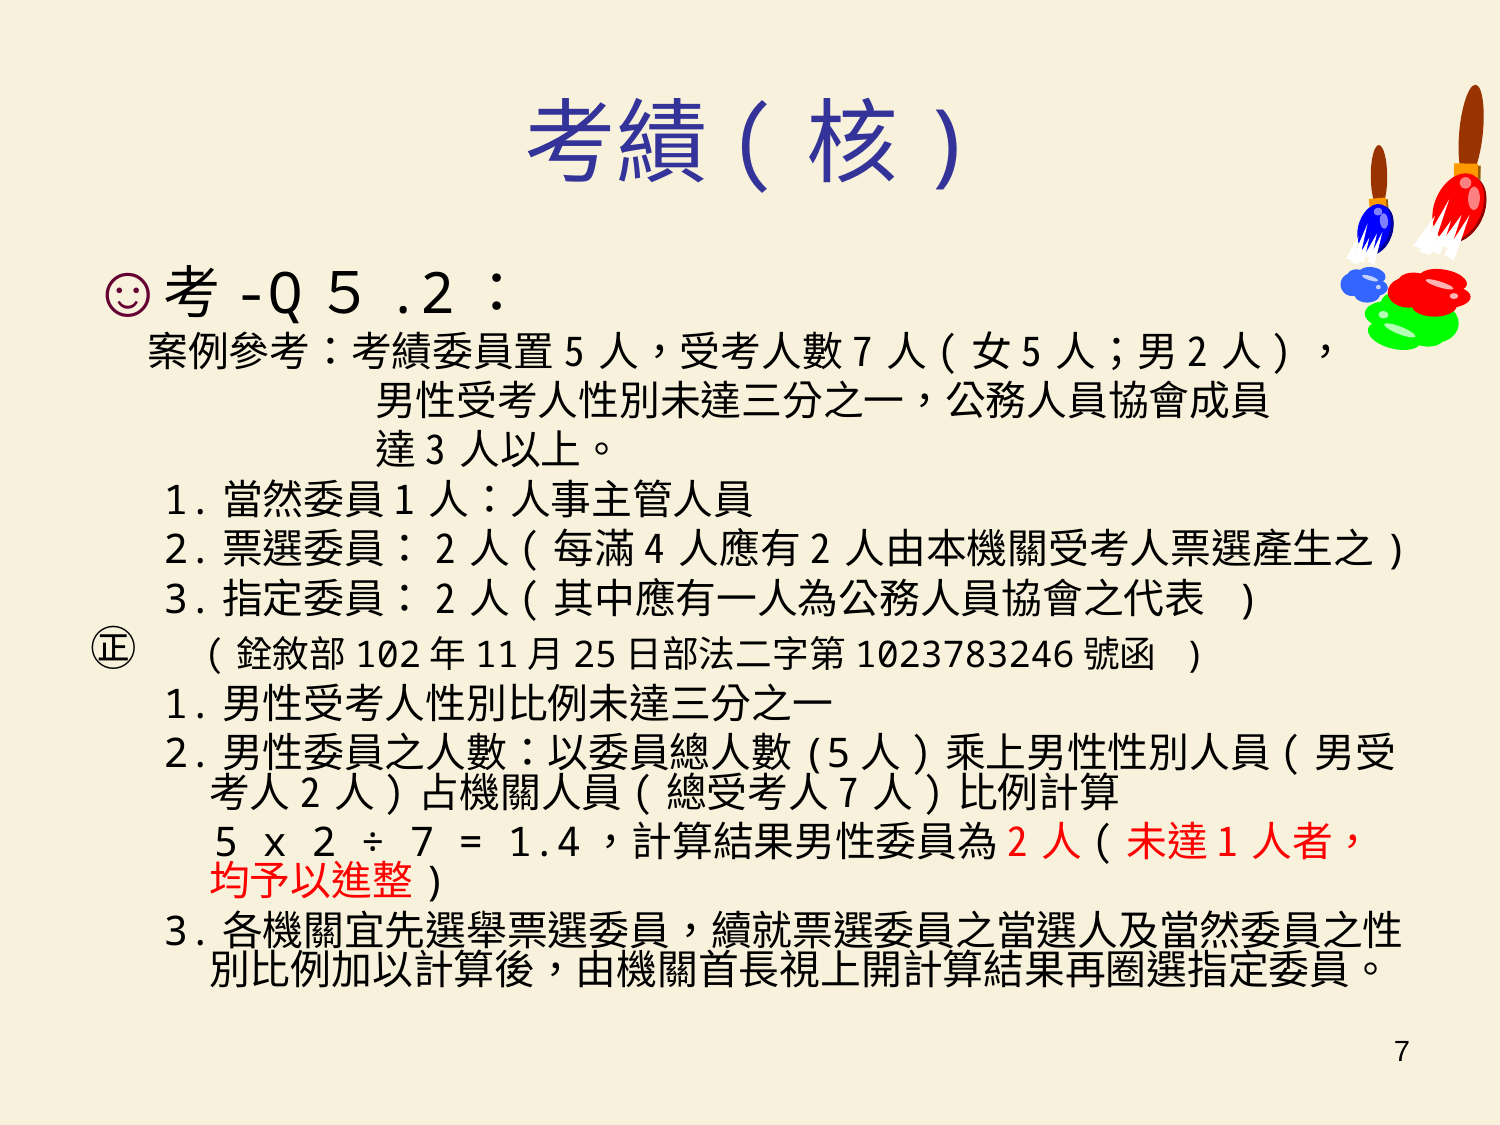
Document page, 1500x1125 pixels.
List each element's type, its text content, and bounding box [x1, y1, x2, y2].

list 考-Q５.2： 案例參考：考績委員置5人，受考人數7人(女5人；男2人)， 男性受考人性別未達三分之一，公務人員協會成員 達3人以上。 1.當然委員1人：人事主管人員 2.票選委員：2人(每滿4人應有2人由本機關受考人票選產生之) 3.指定委員：2人(其中應有一人為公務人員協會之代表 ) (銓敘部102年11月25日部法二字第1023783246號函 ) 1.男性受考人性別比例未達三分之一 2.男性委員之人數：以委員總人數(5人)乘上男性性別人員(男受考人2人)占機關人員(總受考人7人)比例計算 5 x 2 ÷ 7 = 1.4，計算結果男性委員為2人(未達1人者，均予以進整) 3.各機關宜先選舉票選委員，續就票選委員之當選人及當然委員之性別比例加以計算後，由機關首長視上開計算結果再圈選指定委員。 [75, 262, 1426, 1065]
title 考績(核) [75, 45, 1426, 233]
text_box <number> [1074, 1024, 1426, 1103]
